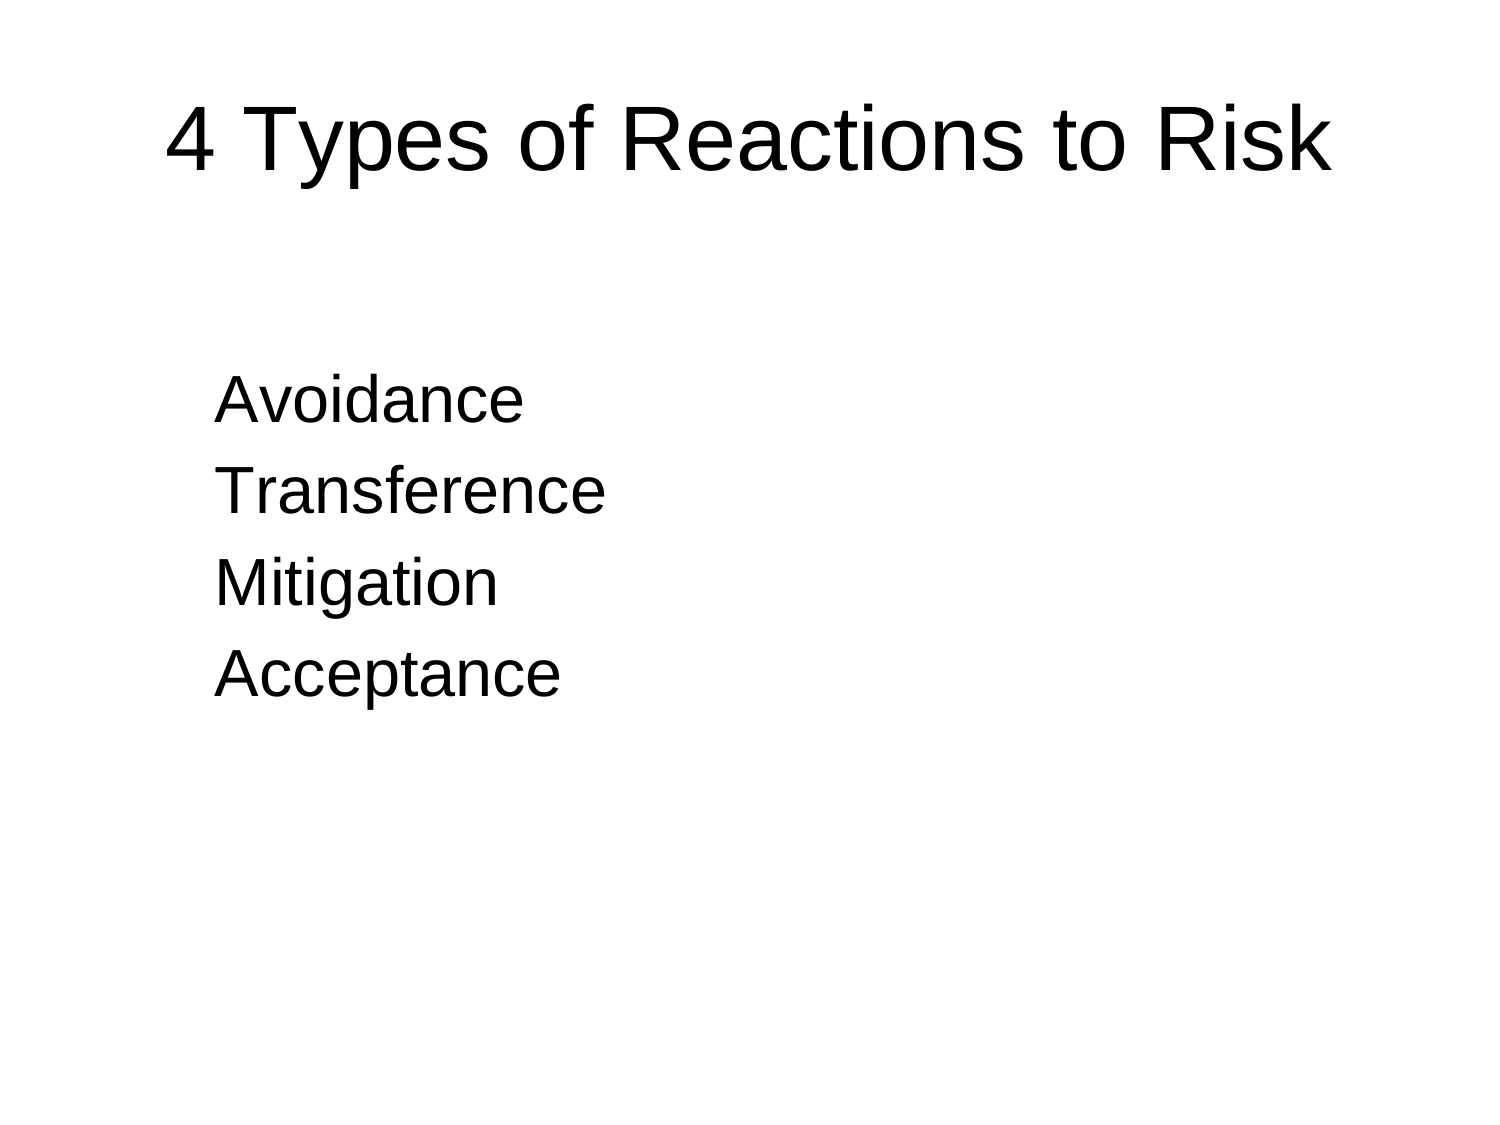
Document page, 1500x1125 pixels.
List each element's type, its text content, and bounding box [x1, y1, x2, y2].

title 4 Types of Reactions to Risk [75, 45, 1426, 233]
list Avoidance Transference Mitigation Acceptance [199, 262, 1425, 1006]
